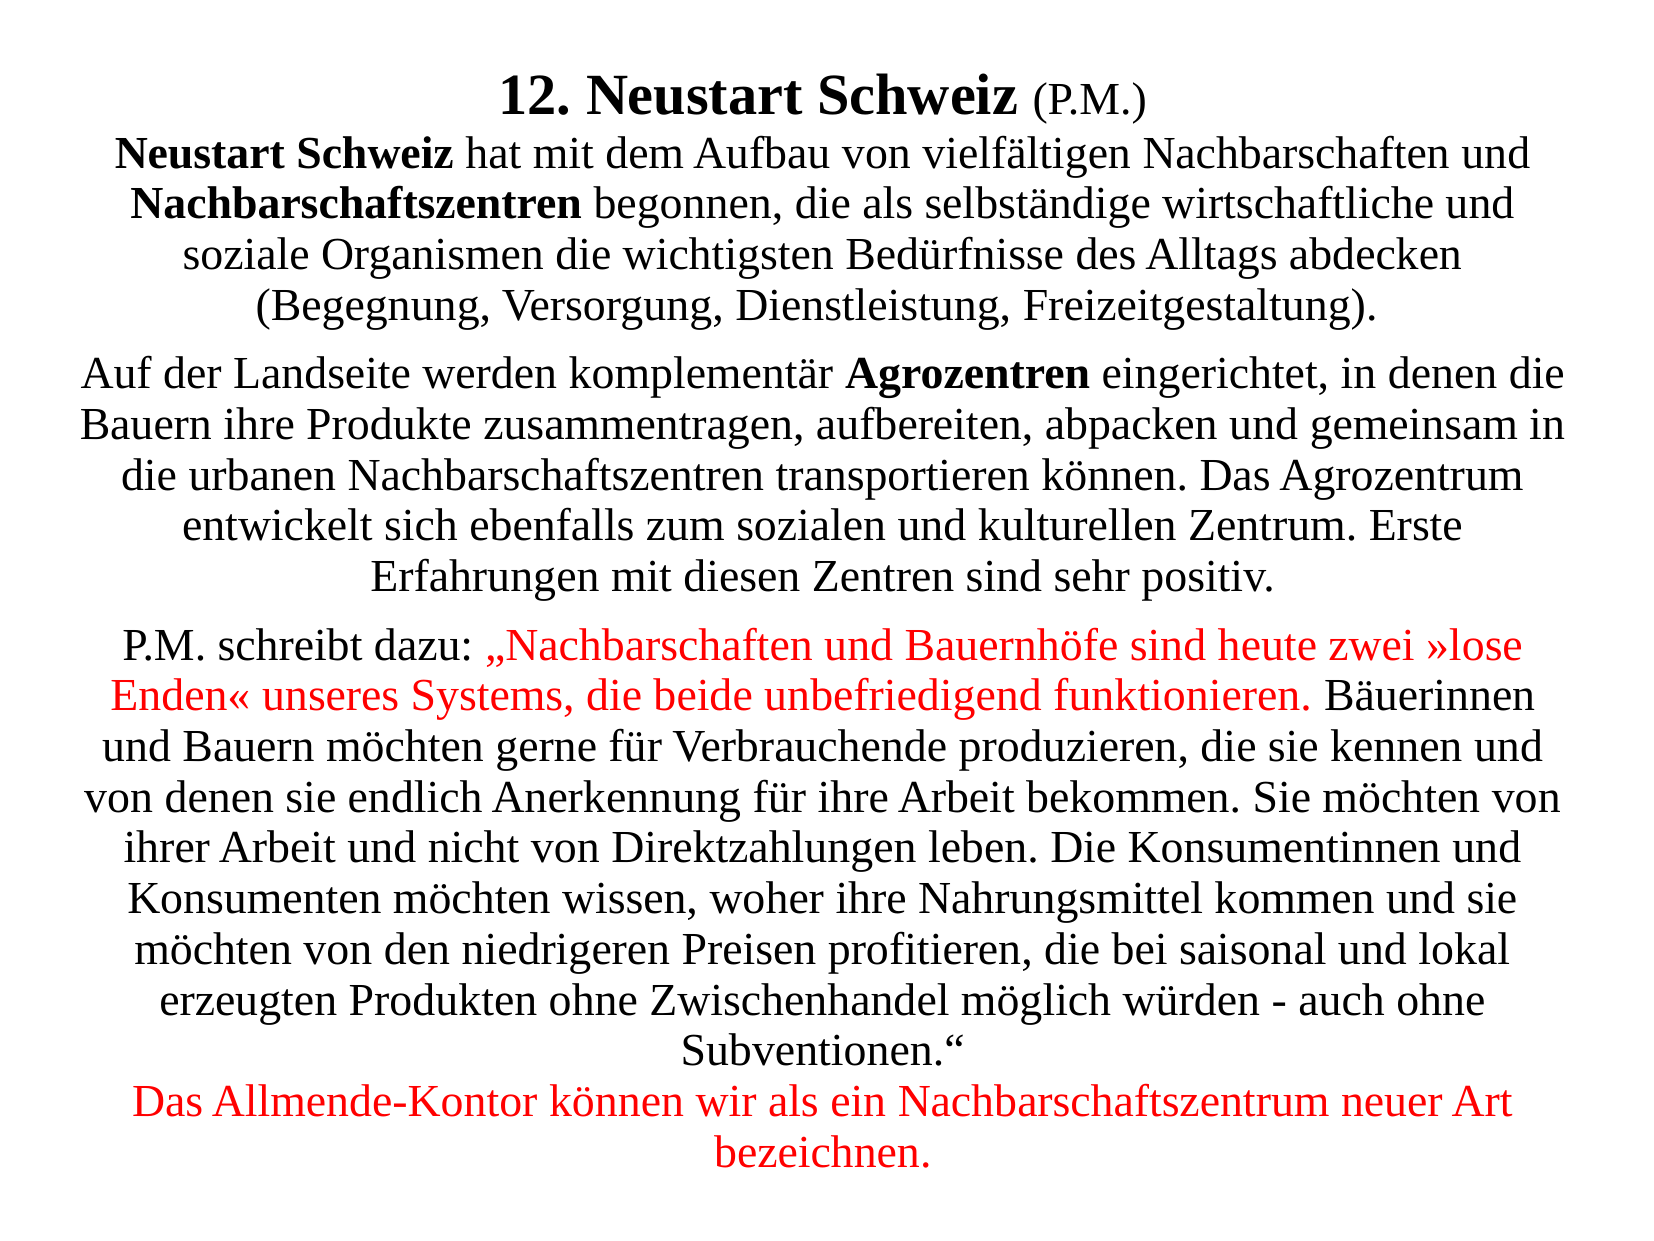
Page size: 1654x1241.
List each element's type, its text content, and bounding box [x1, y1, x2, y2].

text_box 12. Neustart Schweiz (P.M.) Neustart Schweiz hat mit dem Aufbau von vielfältigen Nachbarschaften und Nachbarschaftszentren begonnen, die als selbständige wirtschaftliche und soziale Organismen die wichtigsten Bedürfnisse des Alltags abdecken (Begegnung, Versorgung, Dienstleistung, Freizeitgestaltung). Auf der Landseite werden komplementär Agrozentren eingerichtet, in denen die Bauern ihre Produkte zusammentragen, aufbereiten, abpacken und gemeinsam in die urbanen Nachbarschaftszentren transportieren können. Das Agrozentrum entwickelt sich ebenfalls zum sozialen und kulturellen Zentrum. Erste Erfahrungen mit diesen Zentren sind sehr positiv. P.M. schreibt dazu: „Nachbarschaften und Bauernhöfe sind heute zwei »lose Enden« unseres Systems, die beide unbefriedigend funktionieren. Bäuerinnen und Bauern möchten gerne für Verbrauchende produzieren, die sie kennen und von denen sie endlich Anerkennung für ihre Arbeit bekommen. Sie möchten von ihrer Arbeit und nicht von Direktzahlungen leben. Die Konsumentinnen und Konsumenten möchten wissen, woher ihre Nahrungsmittel kommen und sie möchten von den niedrigeren Preisen profitieren, die bei saisonal und lokal erzeugten Produkten ohne Zwischenhandel möglich würden - auch ohne Subventionen.“ Das Allmende-Kontor können wir als ein Nachbarschaftszentrum neuer Art bezeichnen. [64, 55, 1589, 1185]
